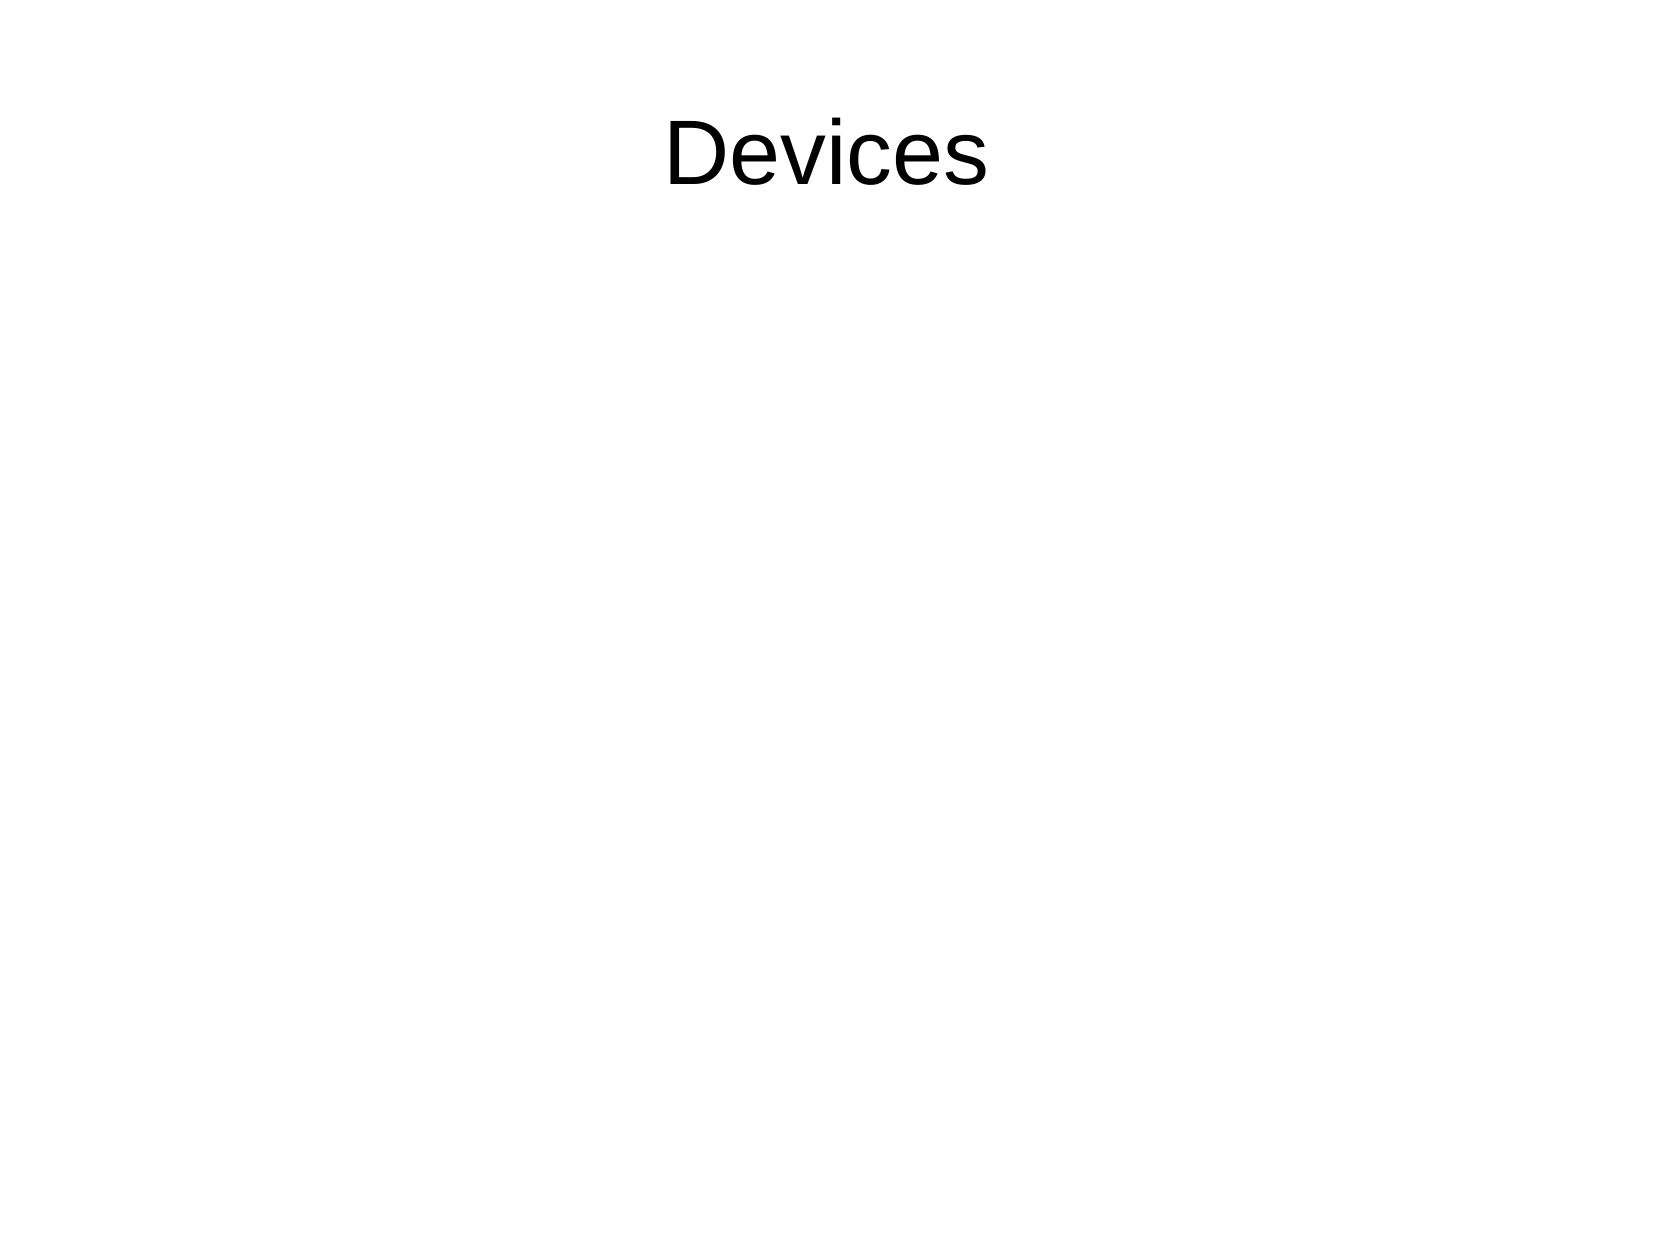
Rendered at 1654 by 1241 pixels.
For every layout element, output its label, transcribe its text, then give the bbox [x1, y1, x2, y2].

title Devices [82, 49, 1571, 257]
